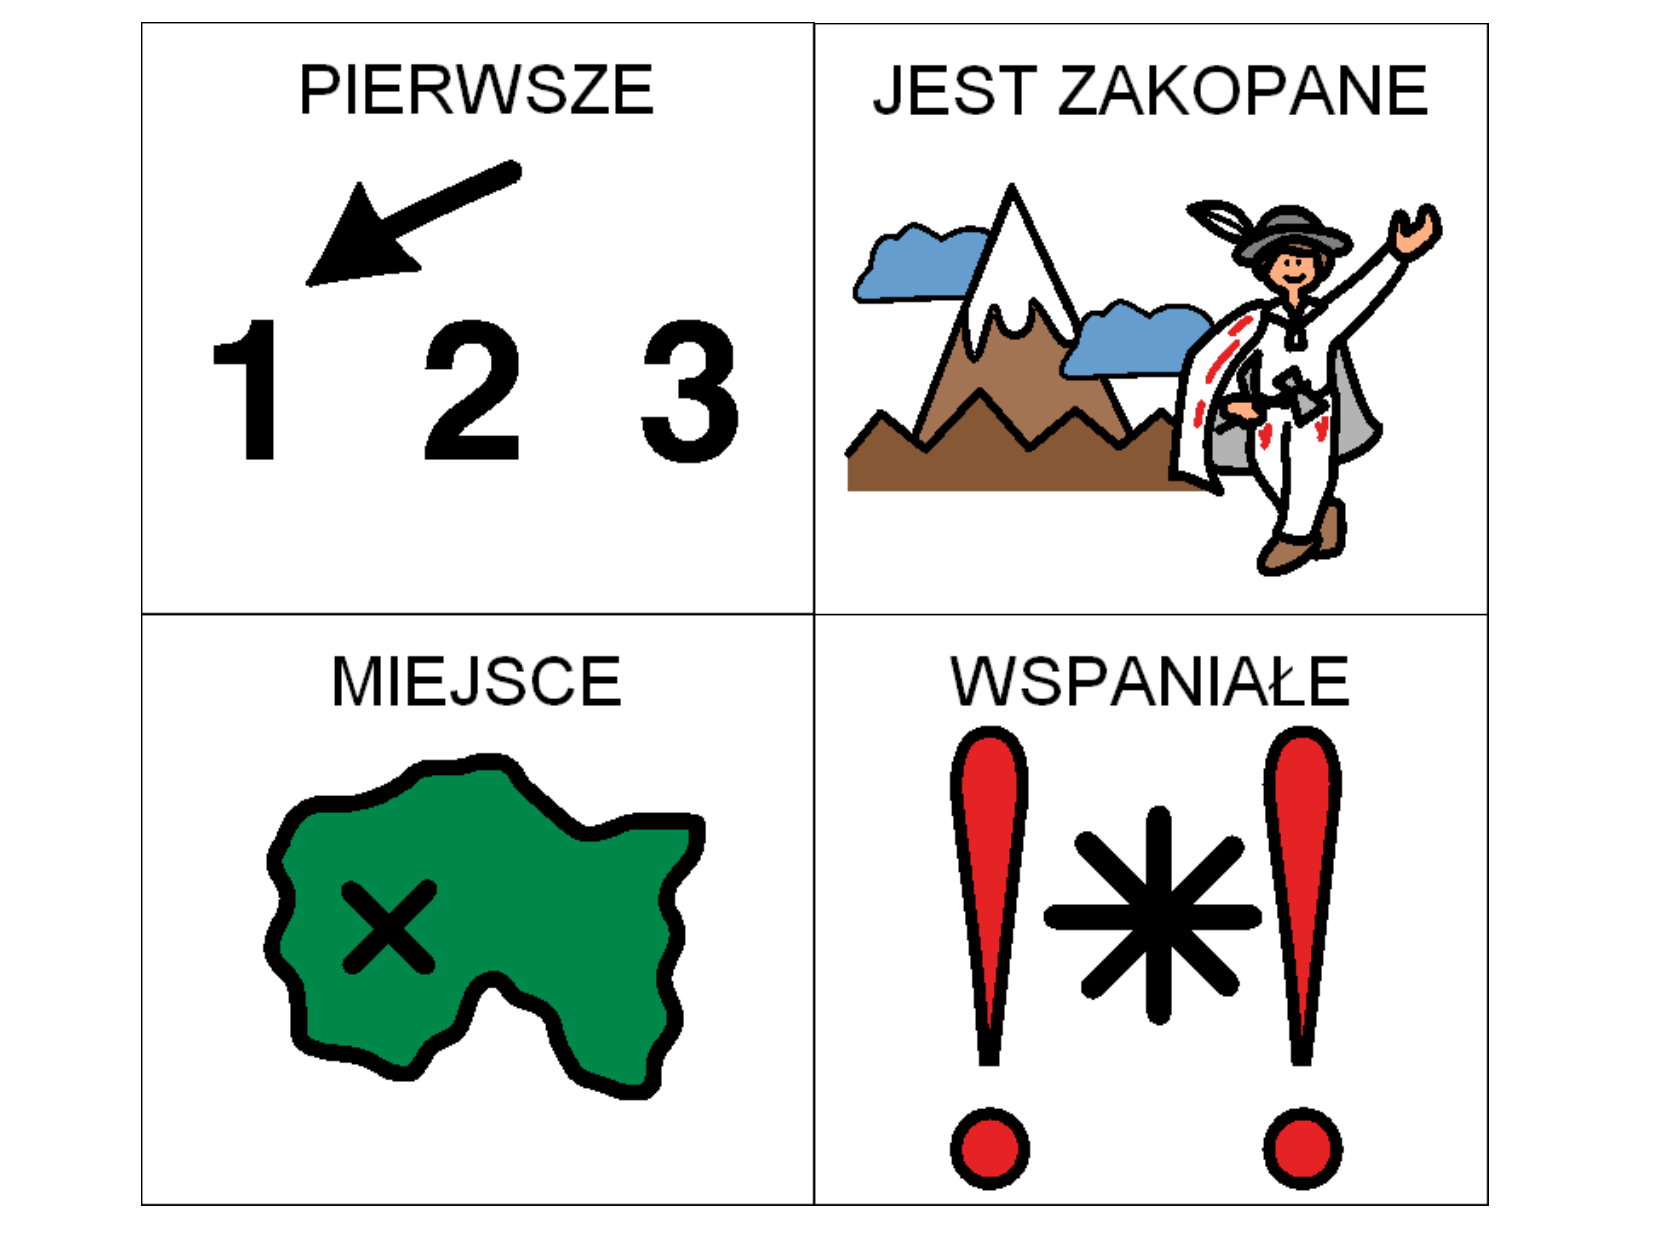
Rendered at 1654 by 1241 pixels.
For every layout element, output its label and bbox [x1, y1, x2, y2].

picture [141, 22, 1489, 1206]
